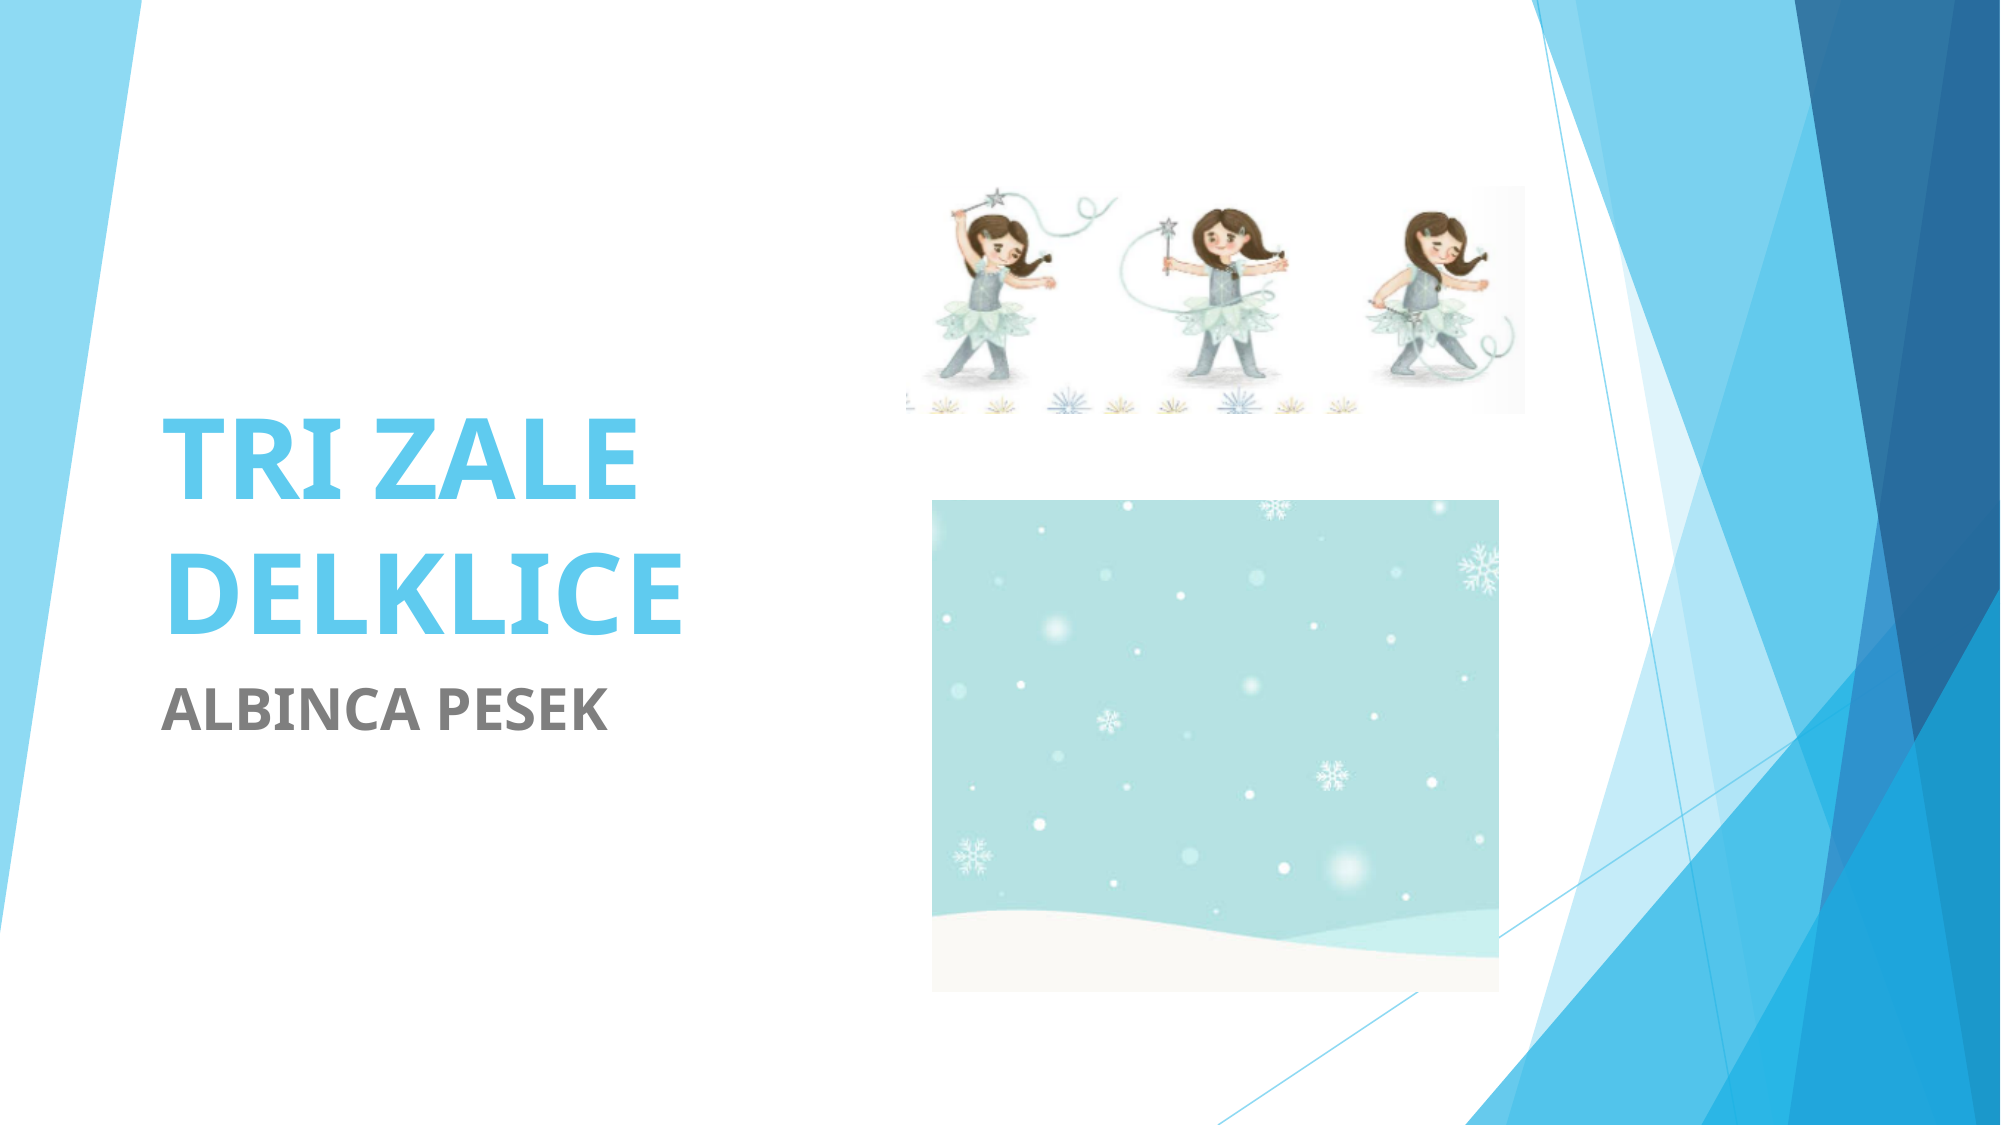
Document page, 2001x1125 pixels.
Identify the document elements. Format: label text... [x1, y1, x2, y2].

title TRI ZALE DELKLICE [146, 282, 870, 664]
picture [906, 186, 1525, 414]
subtitle ALBINCA PESEK [146, 664, 870, 845]
picture [932, 500, 1499, 992]
